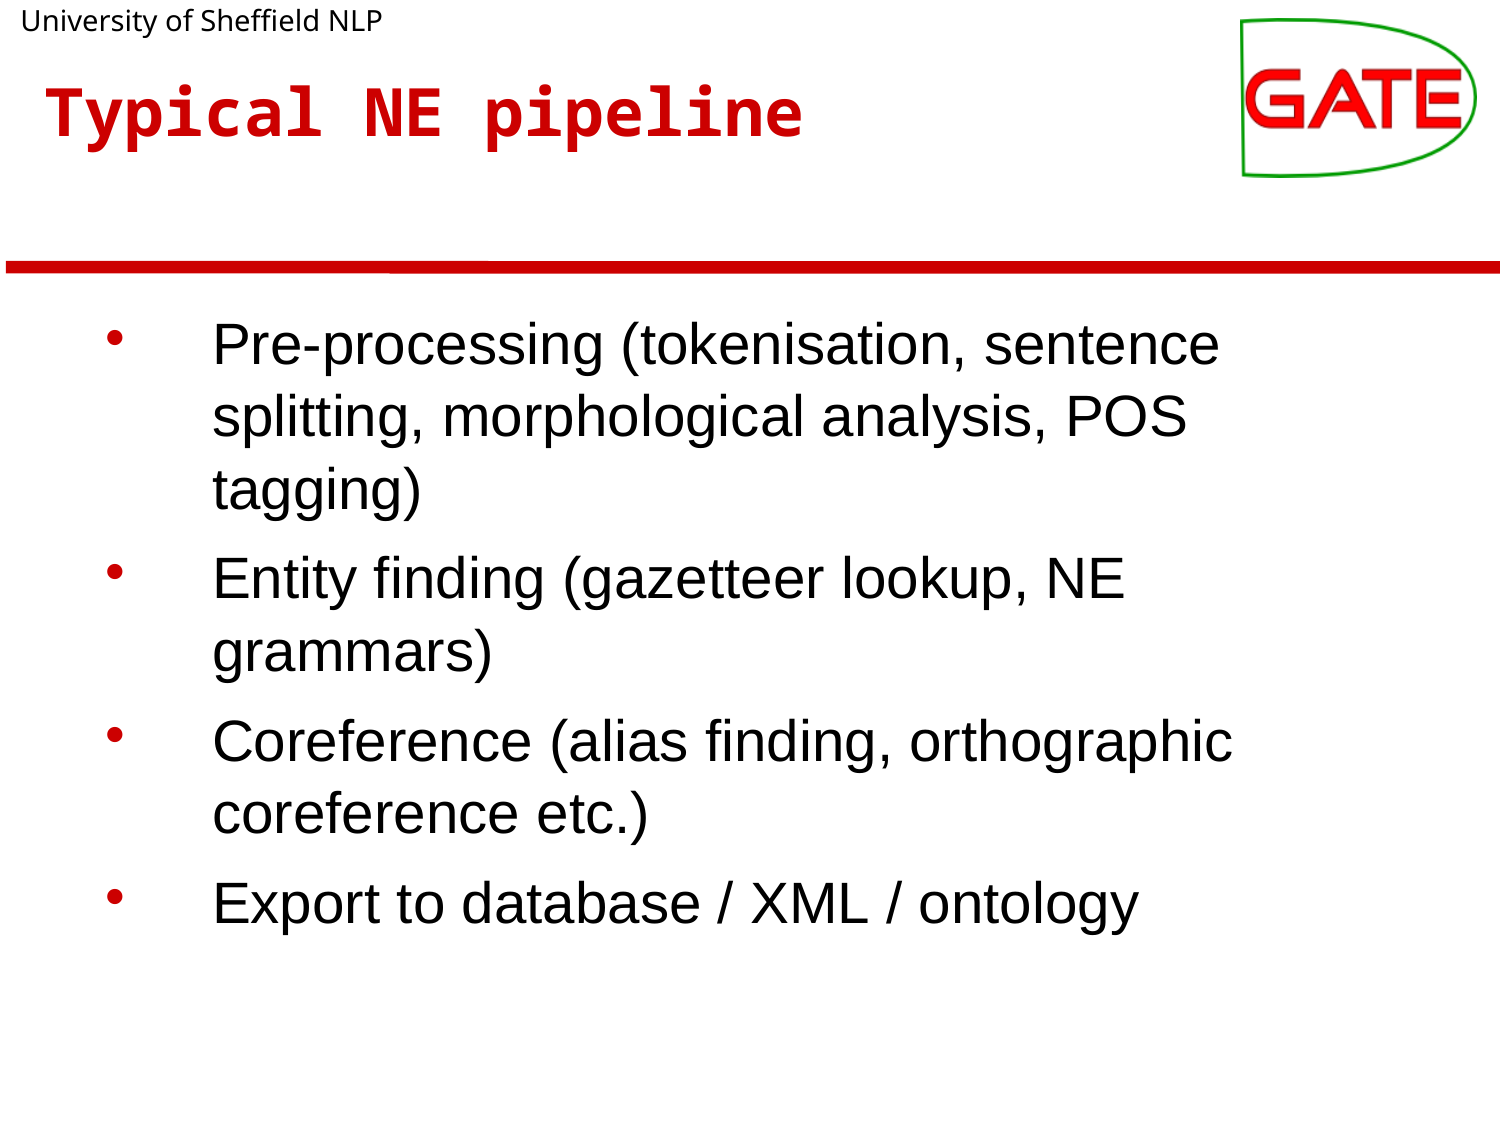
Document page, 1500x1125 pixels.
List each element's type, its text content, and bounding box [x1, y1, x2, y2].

text_box Typical NE pipeline [29, 14, 1425, 202]
text_box Pre-processing (tokenisation, sentence splitting, morphological analysis, POS tagging) Entity finding (gazetteer lookup, NE grammars) Coreference (alias finding, orthographic coreference etc.) Export to database / XML / ontology [74, 295, 1425, 1093]
picture [1425, 18, 1477, 178]
